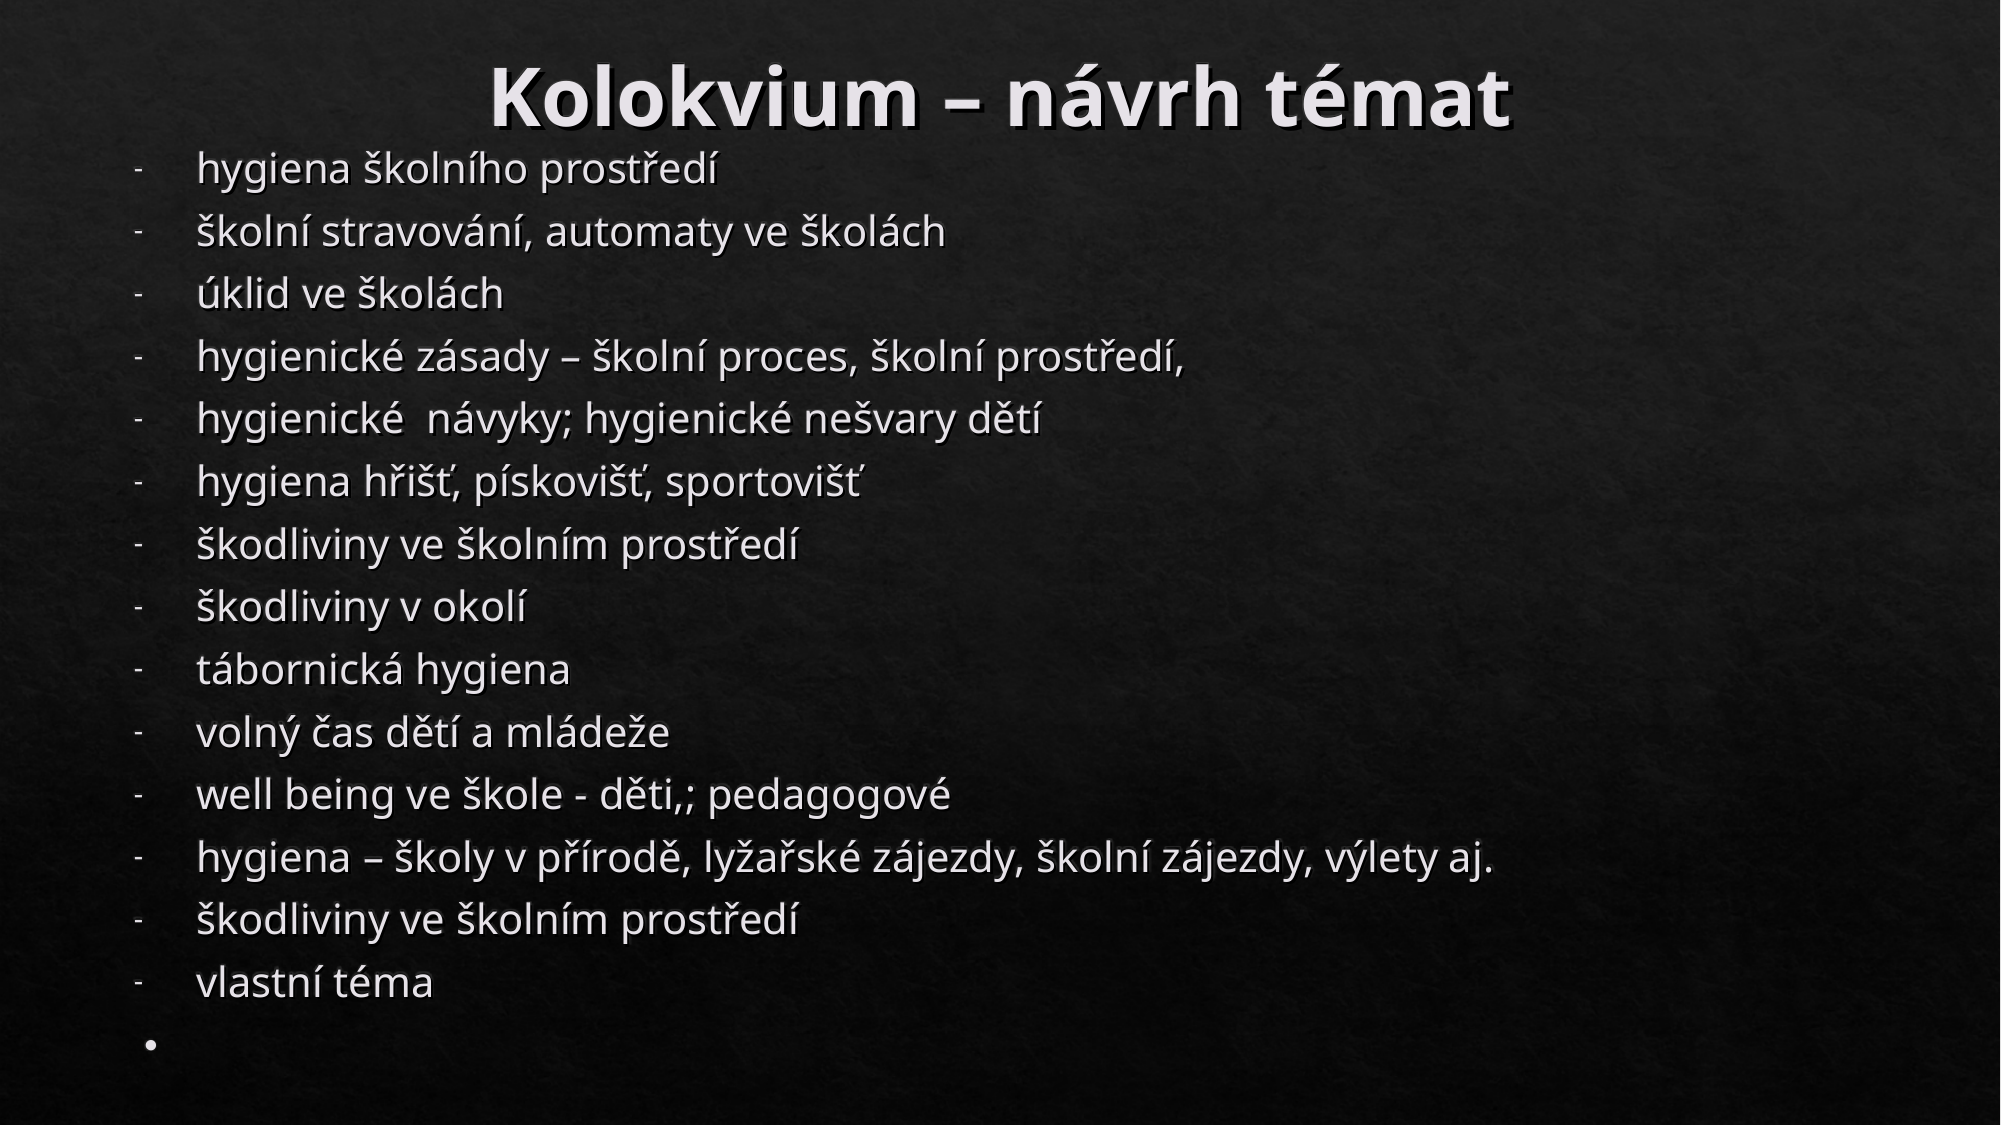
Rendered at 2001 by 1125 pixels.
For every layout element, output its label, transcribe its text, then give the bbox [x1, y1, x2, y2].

title Kolokvium – návrh témat [144, 39, 1856, 134]
list hygiena školního prostředí školní stravování, automaty ve školách úklid ve školách hygienické zásady – školní proces, školní prostředí, hygienické návyky; hygienické nešvary dětí hygiena hřišť, pískovišť, sportovišť škodliviny ve školním prostředí škodliviny v okolí tábornická hygiena volný čas dětí a mládeže well being ve škole - děti,; pedagogové hygiena – školy v přírodě, lyžařské zájezdy, školní zájezdy, výlety aj. škodliviny ve školním prostředí vlastní téma [118, 134, 1856, 1125]
